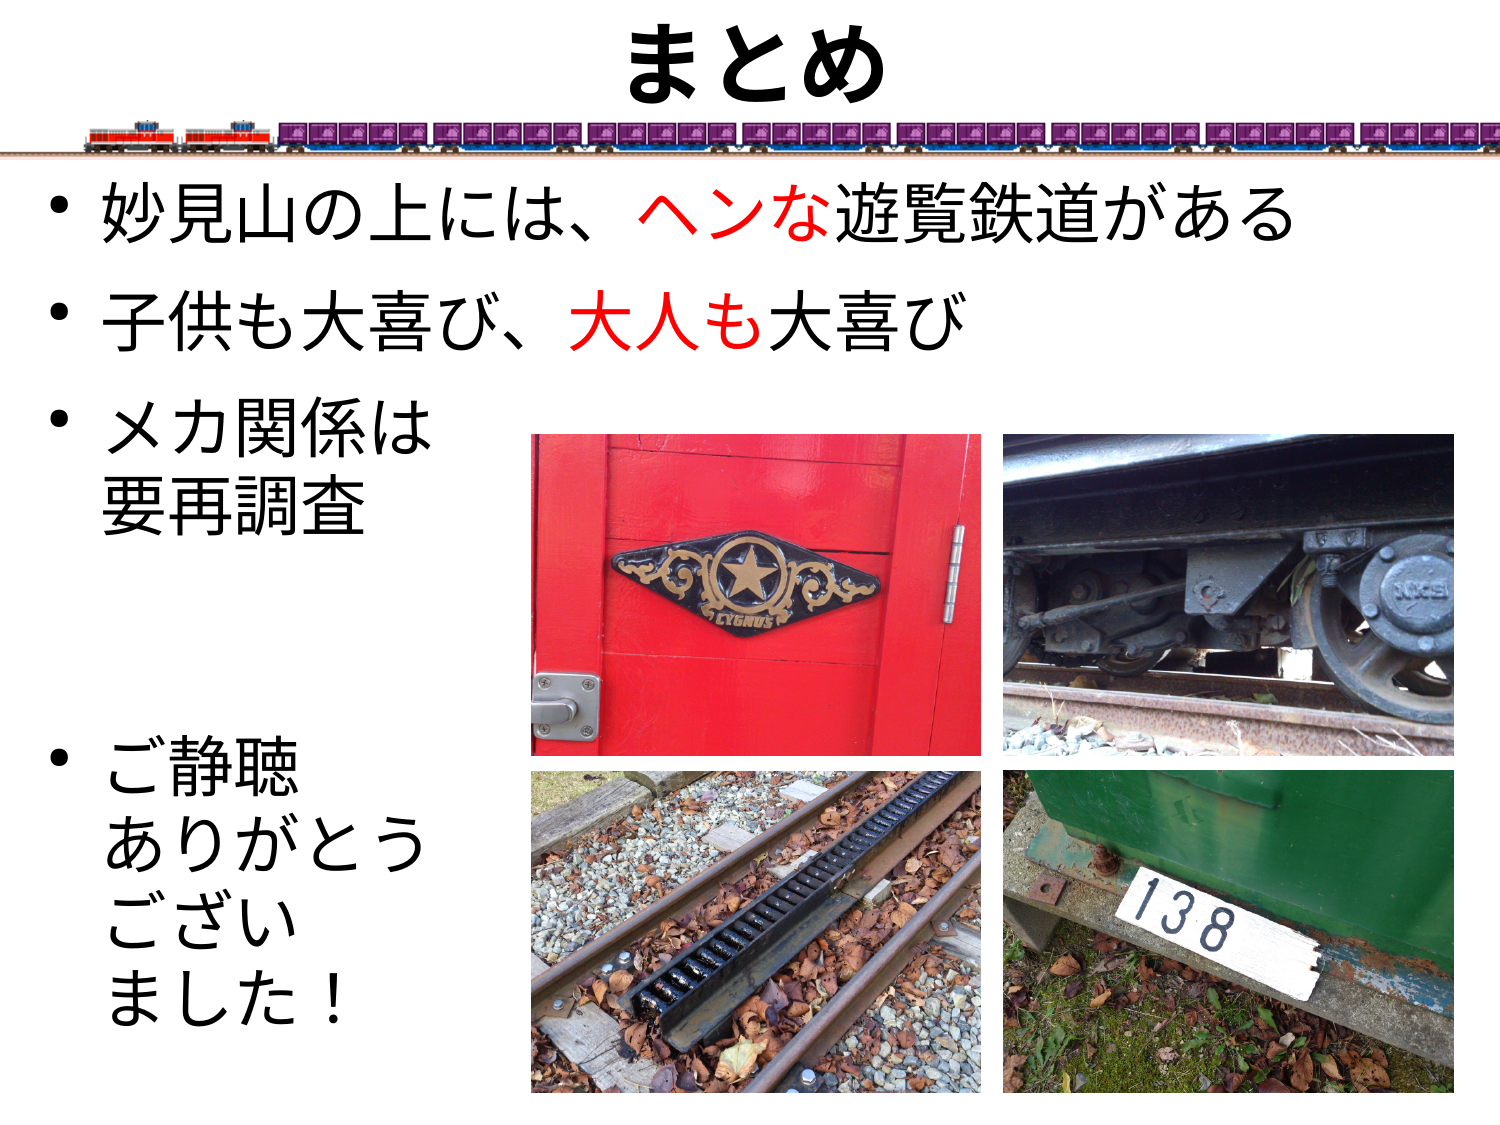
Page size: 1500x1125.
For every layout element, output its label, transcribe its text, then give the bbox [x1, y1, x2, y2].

title まとめ [59, 0, 1447, 128]
picture [531, 771, 981, 1093]
picture [1003, 434, 1454, 756]
picture [531, 434, 981, 756]
picture [1003, 770, 1454, 1093]
list 妙見山の上には、ヘンな遊覧鉄道がある 子供も大喜び、大人も大喜び メカ関係は 要再調査 ご静聴 ありがとう ござい ました！ [29, 177, 1477, 1093]
picture [0, 120, 1500, 160]
